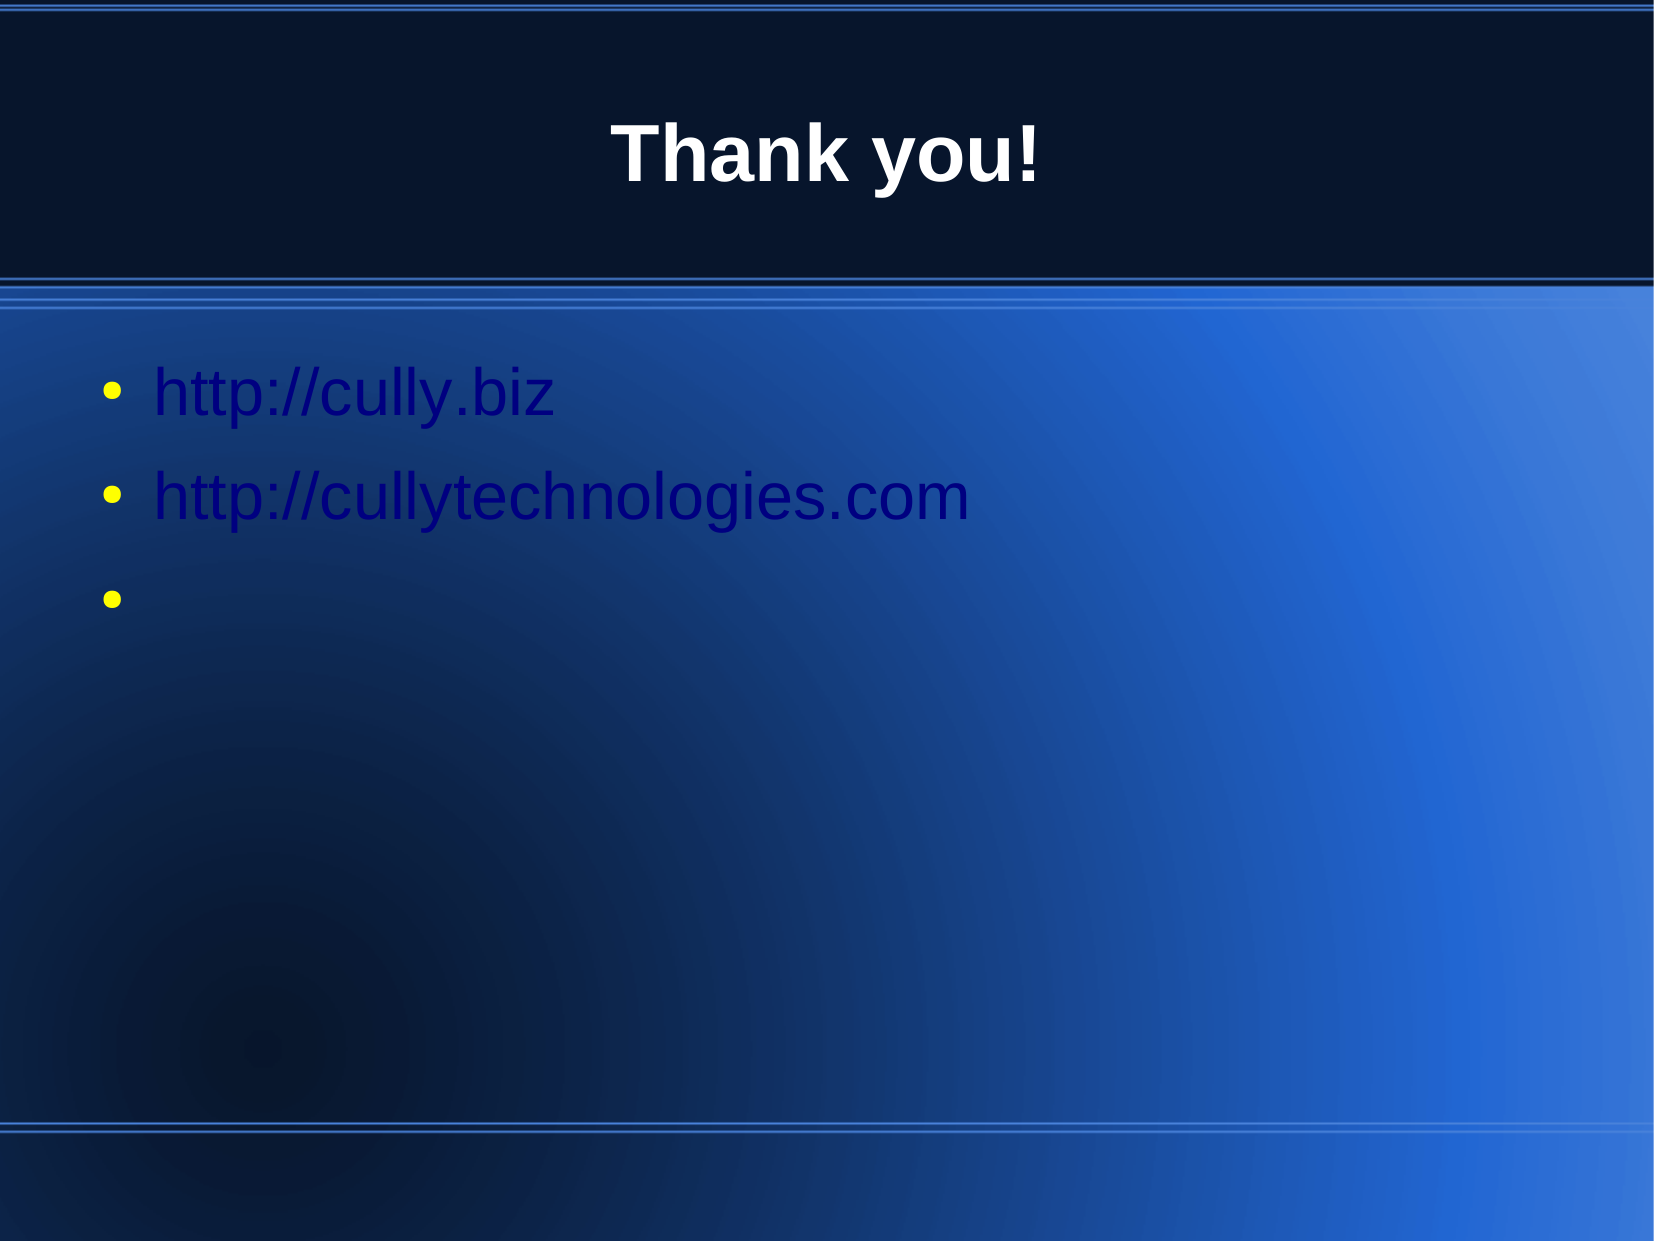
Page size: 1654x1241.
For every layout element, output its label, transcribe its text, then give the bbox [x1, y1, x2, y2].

title Thank you! [82, 49, 1571, 257]
list http://cully.biz http://cullytechnologies.com [82, 355, 1571, 1075]
picture [0, 0, 1654, 1241]
